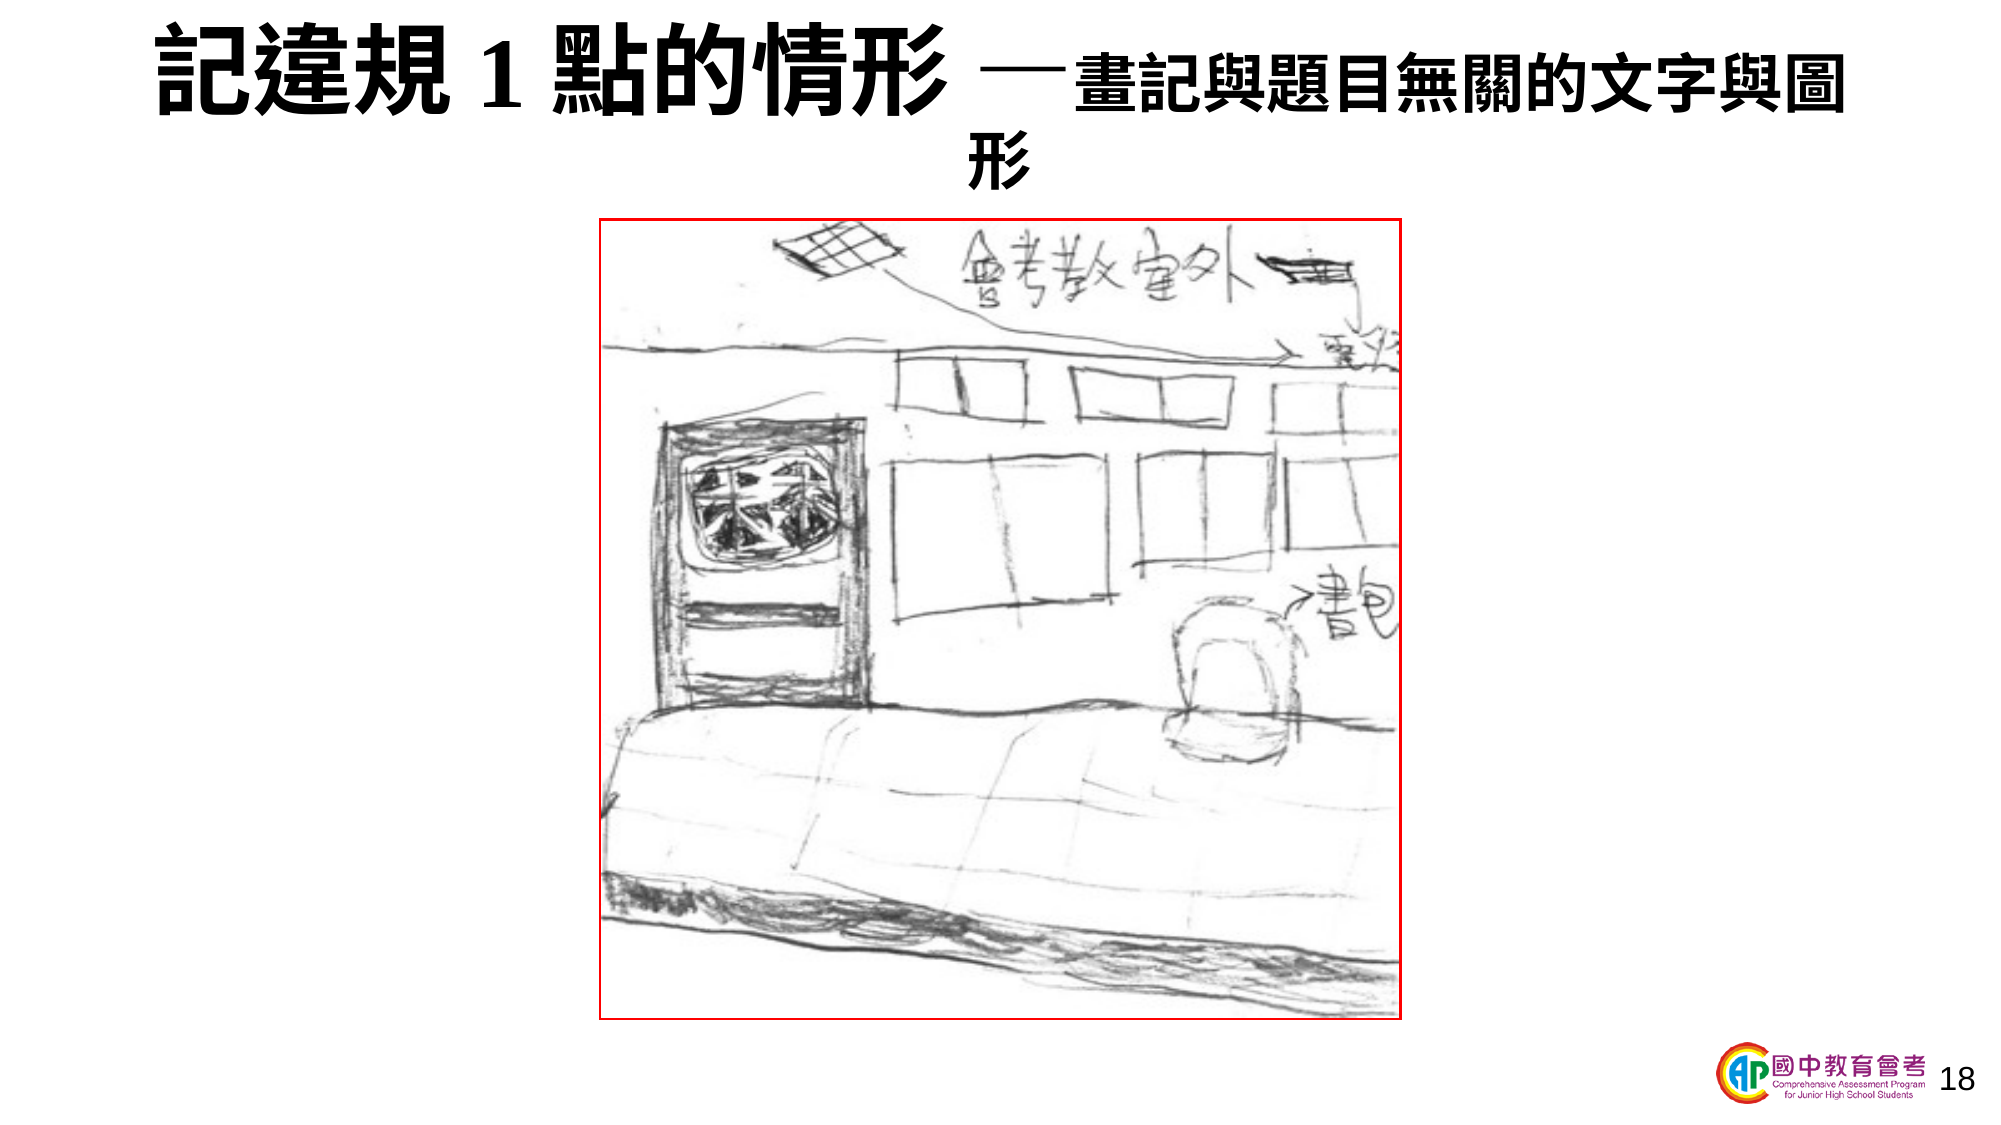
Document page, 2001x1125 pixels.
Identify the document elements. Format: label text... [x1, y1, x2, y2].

title 記違規1點的情形 —畫記與題目無關的文字與圖形 [121, 0, 1879, 220]
text_box [1923, 1047, 2000, 1108]
picture [601, 220, 1400, 1018]
